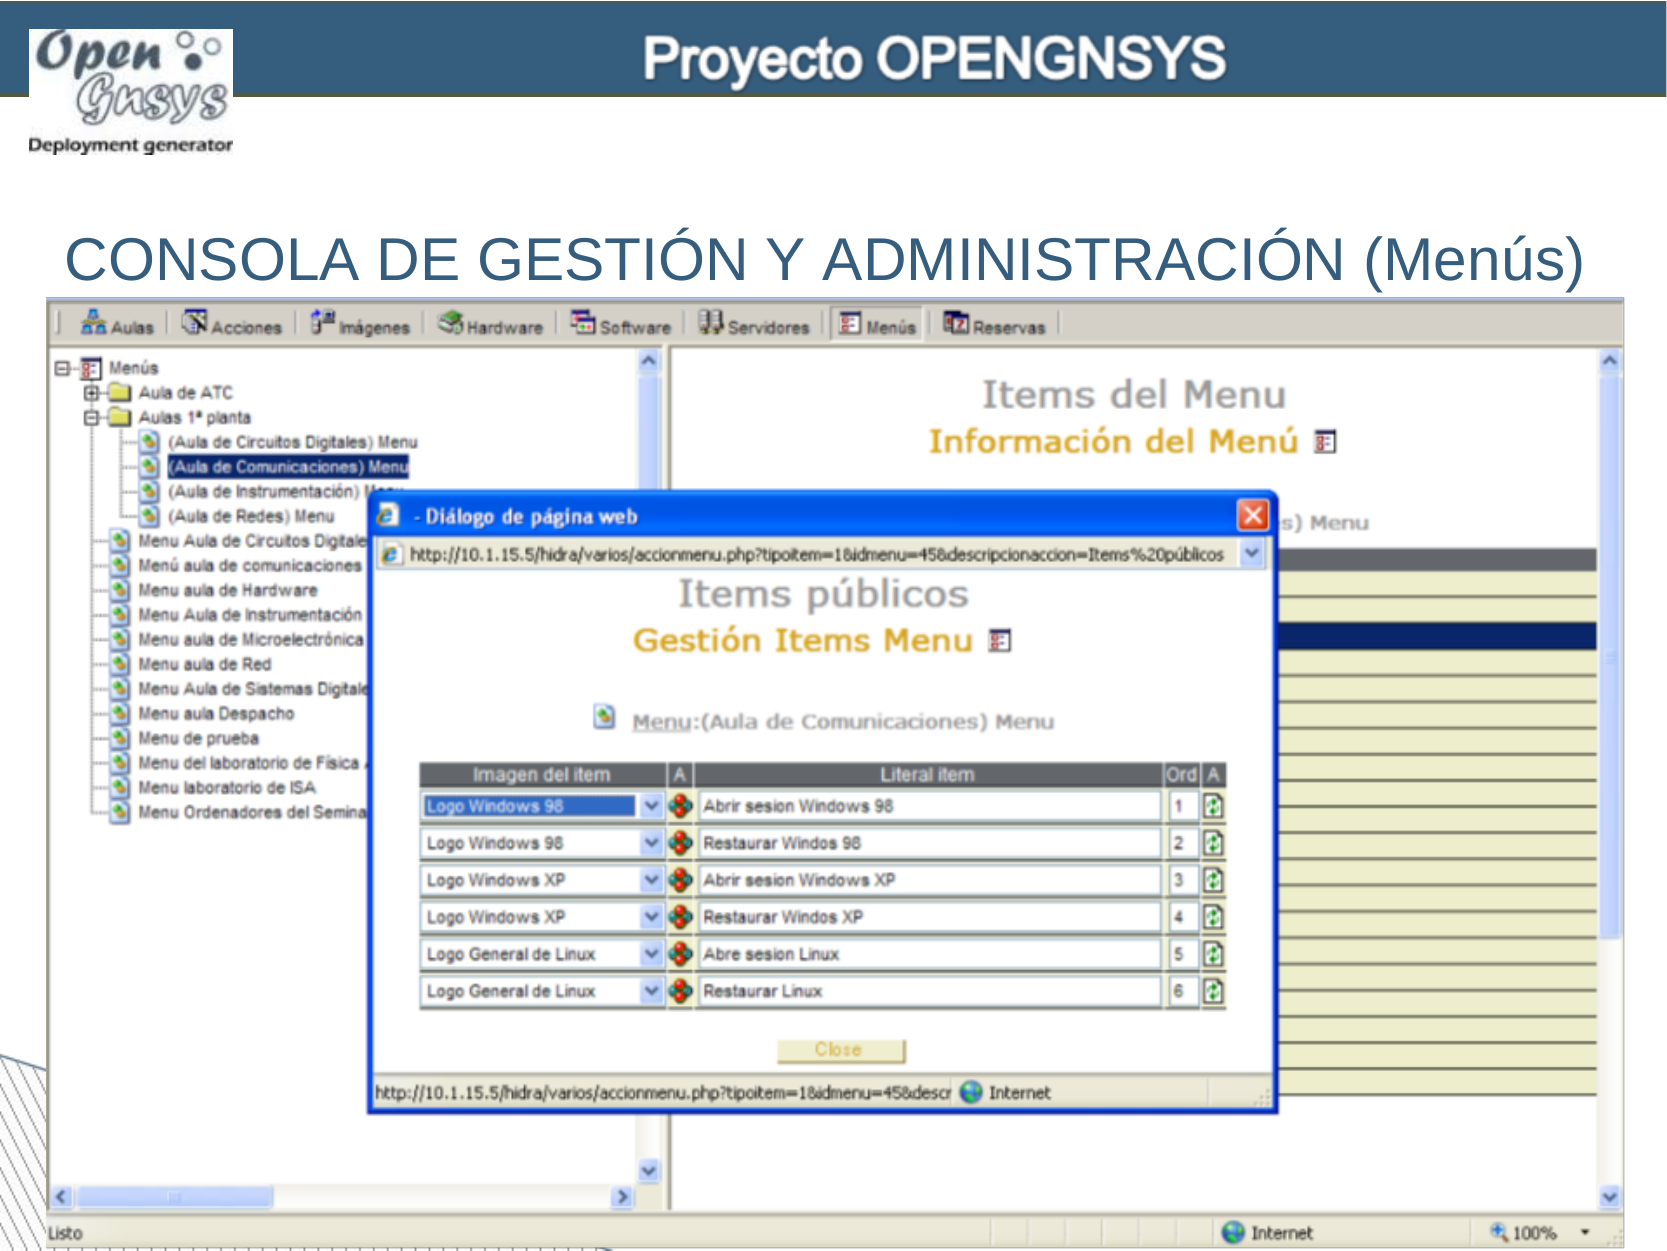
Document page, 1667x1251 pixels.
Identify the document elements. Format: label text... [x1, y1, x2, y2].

text_box CONSOLA DE GESTIÓN Y ADMINISTRACIÓN (Menús) [0, 225, 1667, 295]
picture [0, 295, 1667, 1251]
picture [0, 0, 1667, 225]
